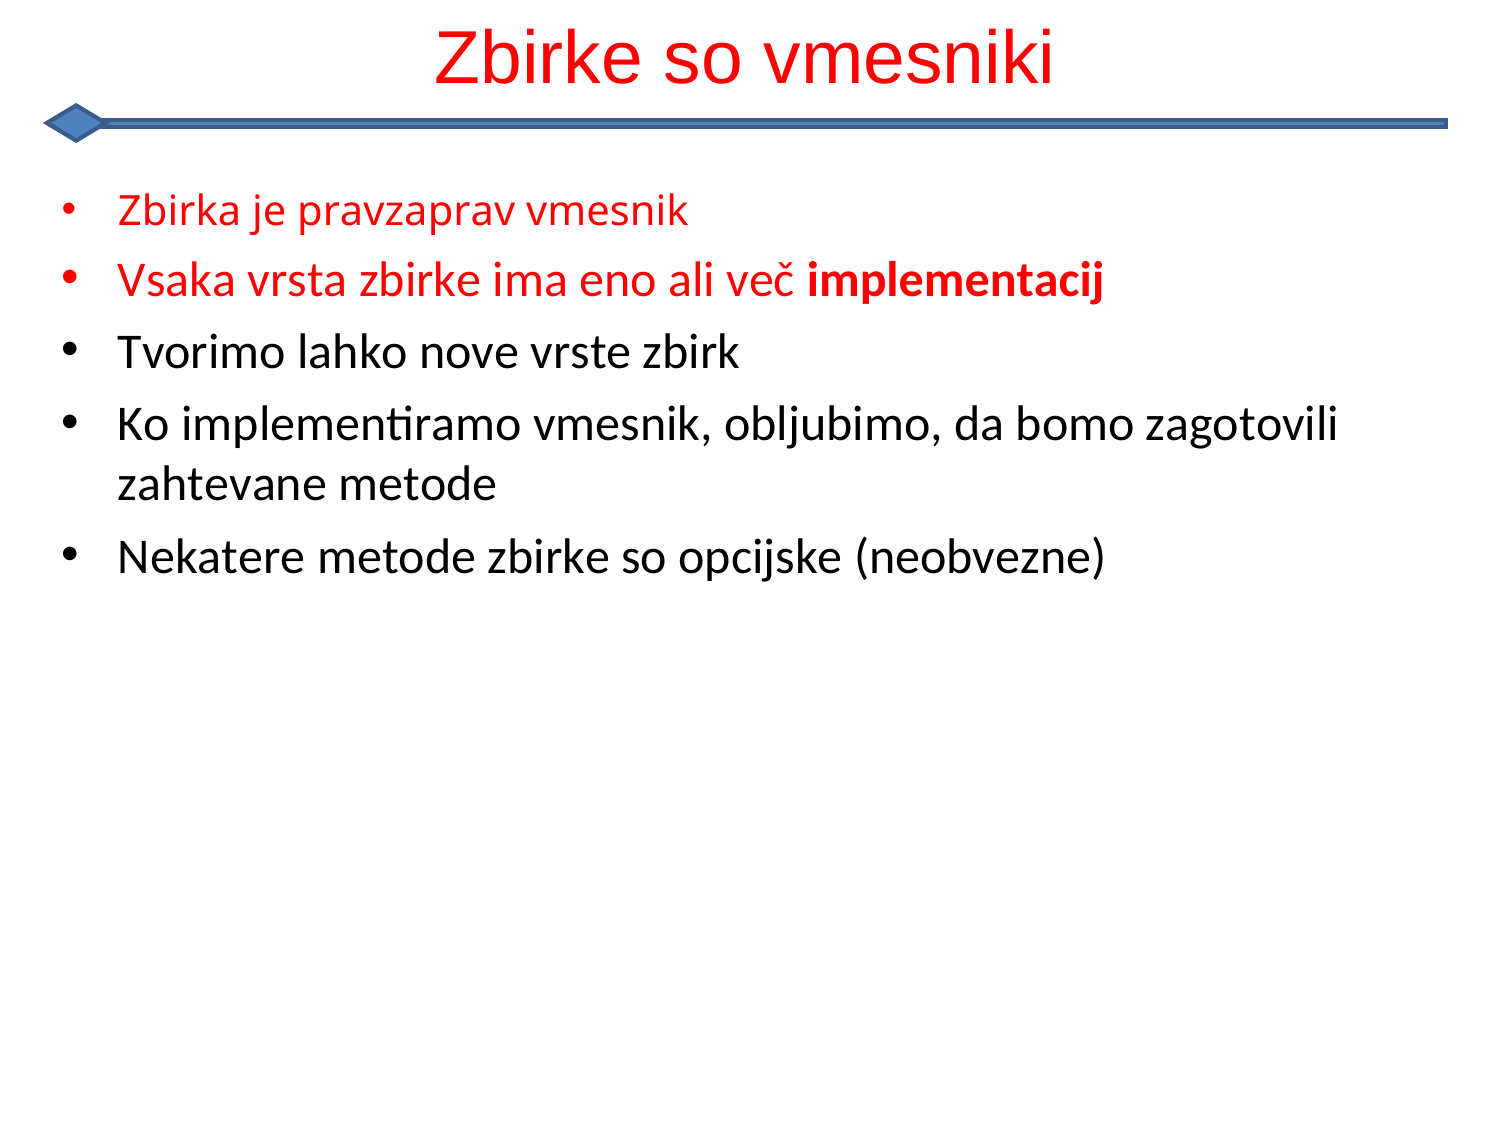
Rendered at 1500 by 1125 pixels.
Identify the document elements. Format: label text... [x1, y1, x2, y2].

text_box Zbirka je pravzaprav vmesnik Vsaka vrsta zbirke ima eno ali več implementacij Tvorimo lahko nove vrste zbirk Ko implementiramo vmesnik, obljubimo, da bomo zagotovili zahtevane metode Nekatere metode zbirke so opcijske (neobvezne) [46, 175, 1360, 851]
title Zbirke so vmesniki [70, 0, 1421, 108]
